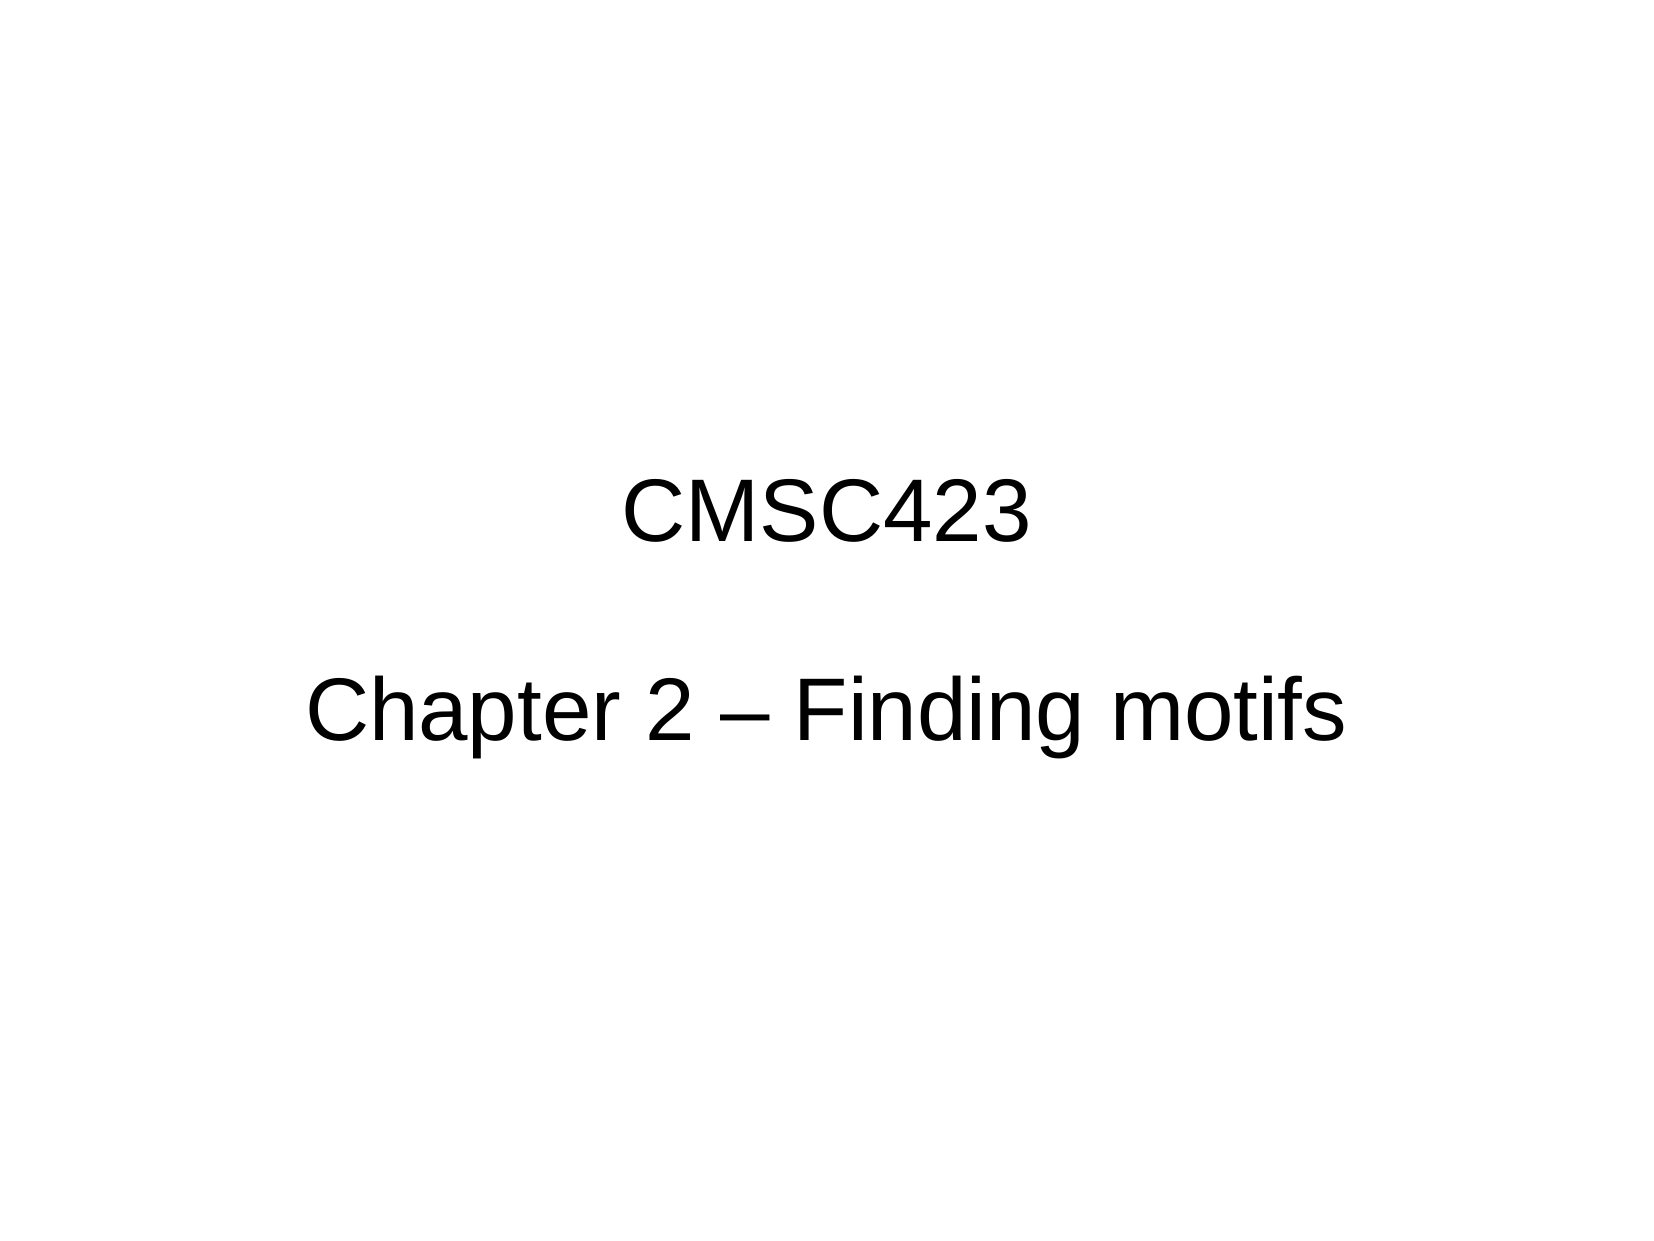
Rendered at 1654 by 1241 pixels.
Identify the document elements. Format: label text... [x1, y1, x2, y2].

subtitle CMSC423 Chapter 2 – Finding motifs [31, 19, 1623, 1200]
